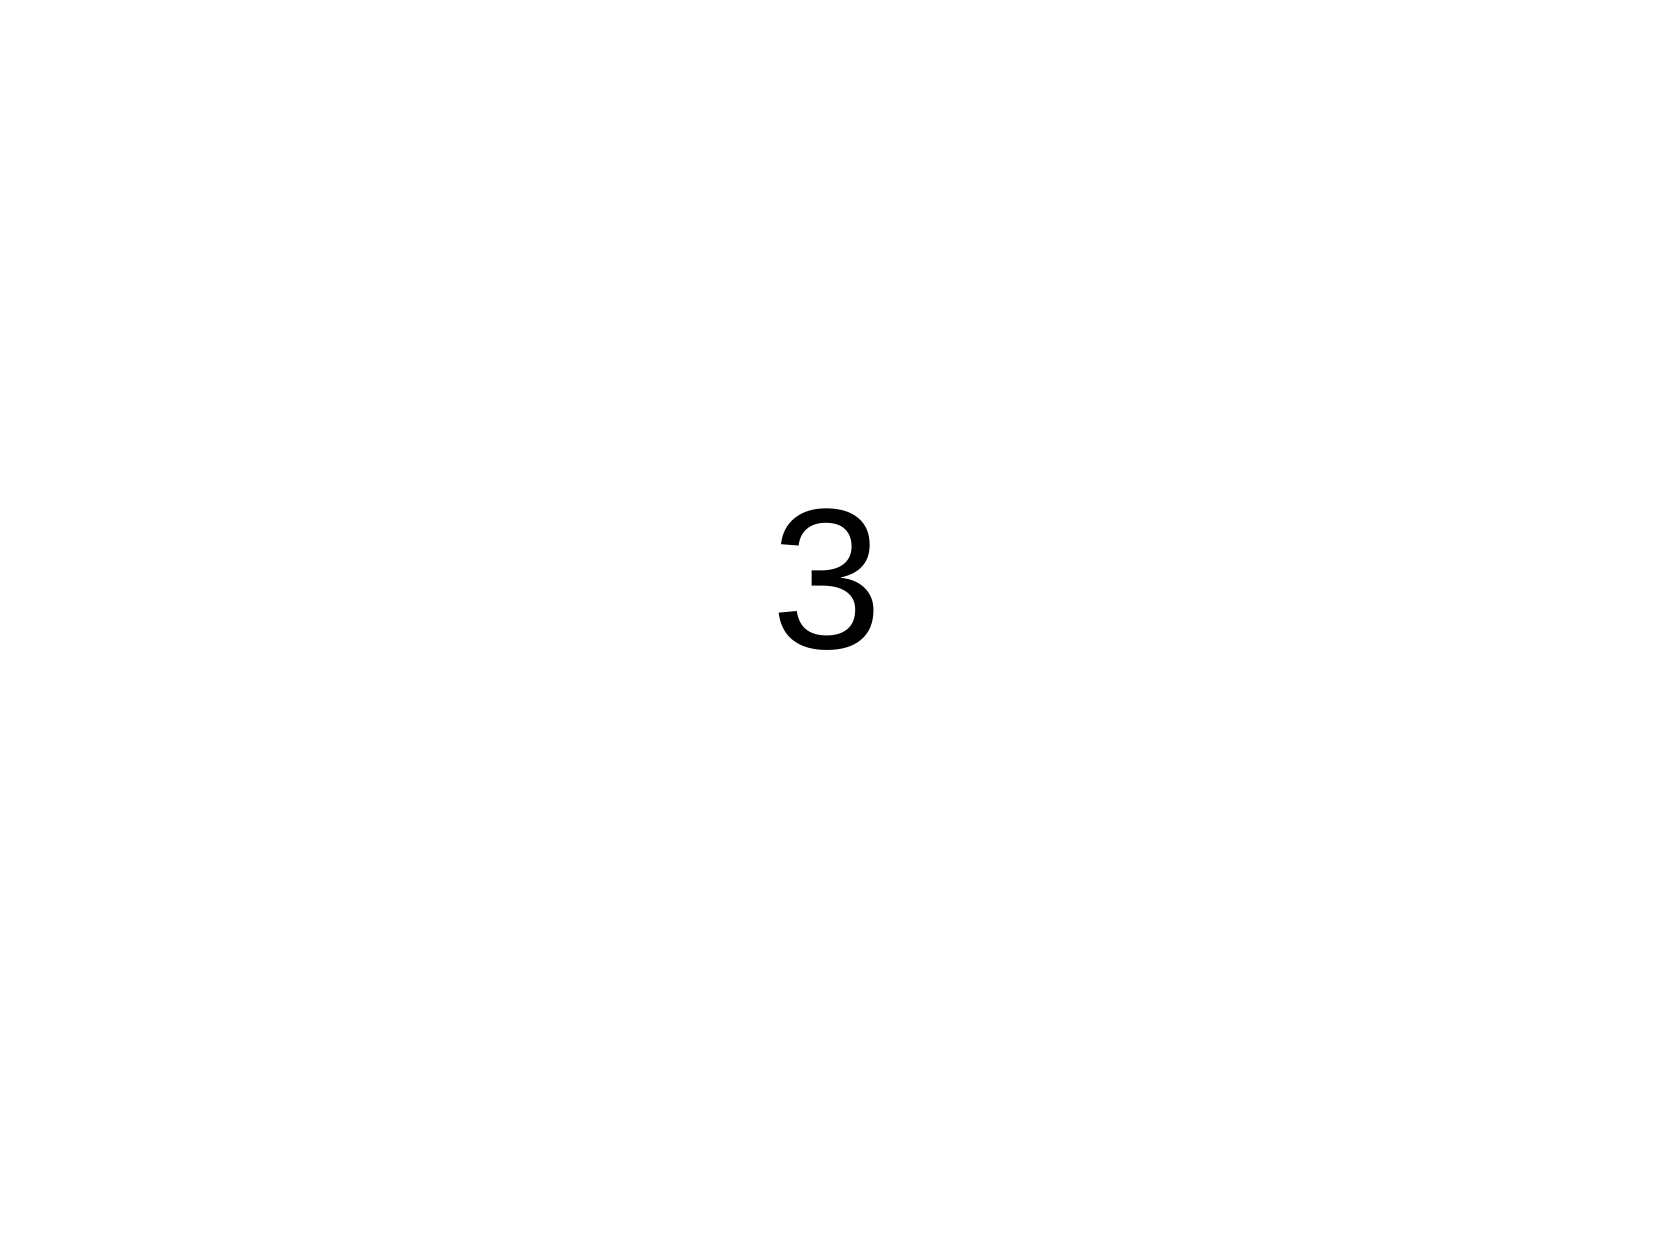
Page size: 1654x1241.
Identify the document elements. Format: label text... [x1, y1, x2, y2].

subtitle 3 [82, 49, 1571, 1109]
